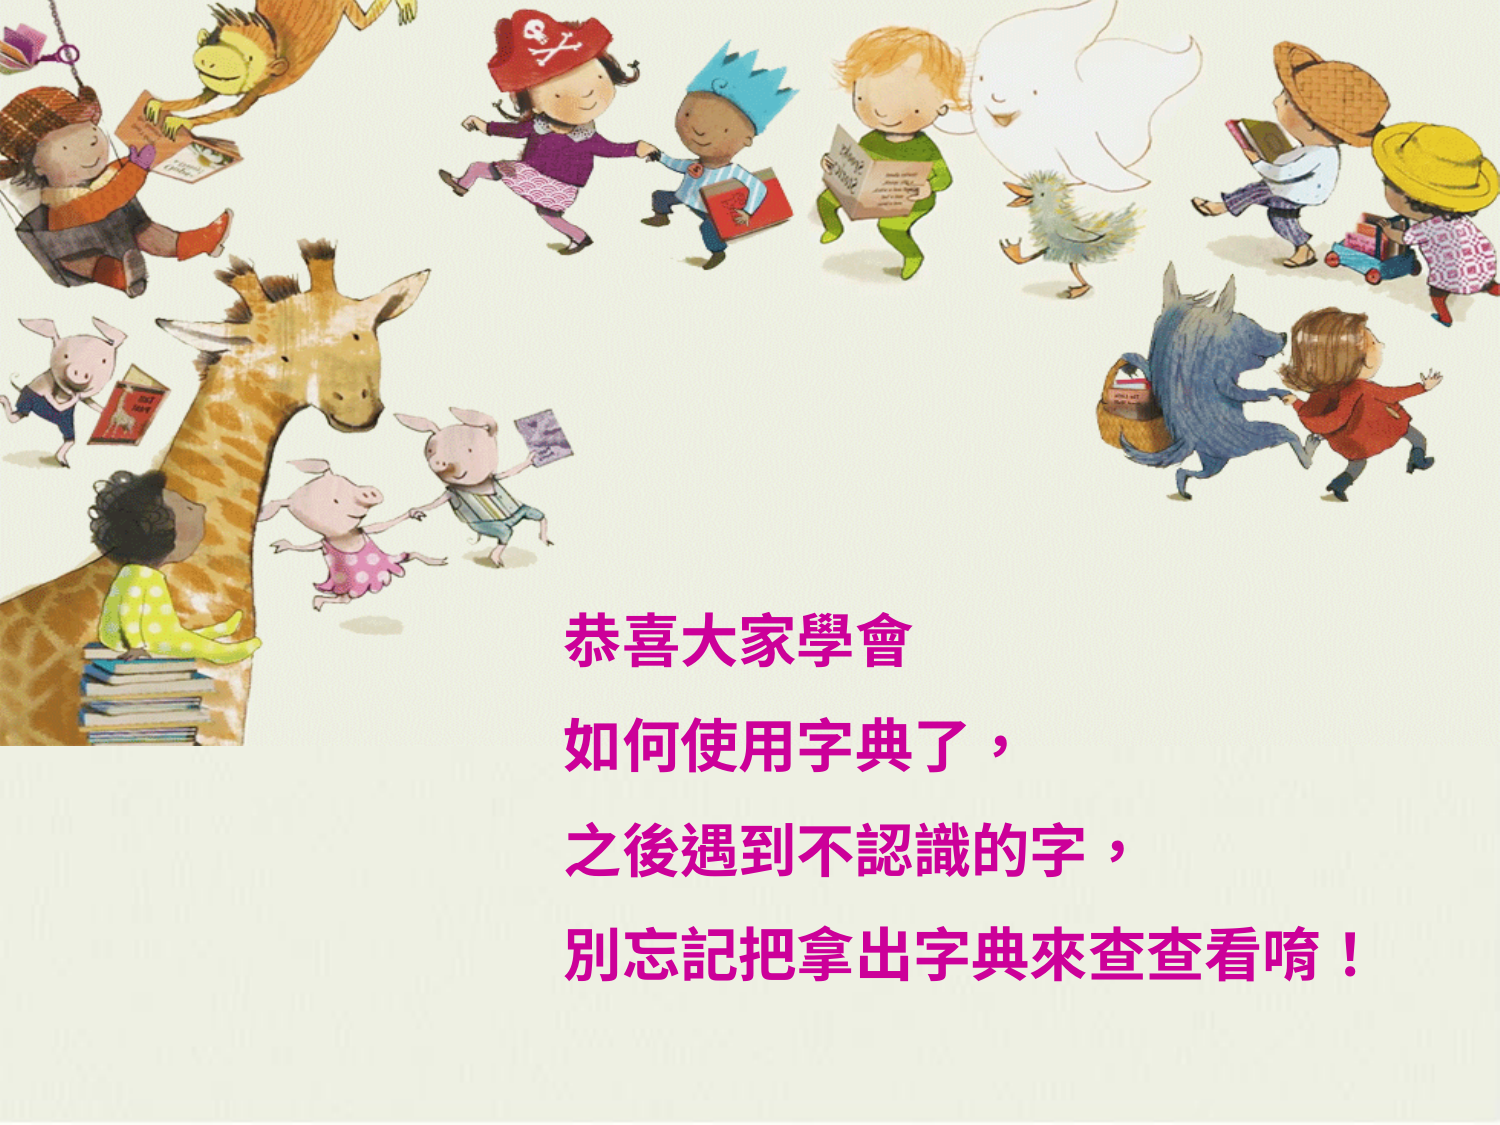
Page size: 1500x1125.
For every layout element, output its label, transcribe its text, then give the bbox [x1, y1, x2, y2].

picture [0, 0, 1500, 1125]
text_box 恭喜大家學會 如何使用字典了， 之後遇到不認識的字， 別忘記把拿出字典來查查看唷！ [549, 561, 1447, 997]
